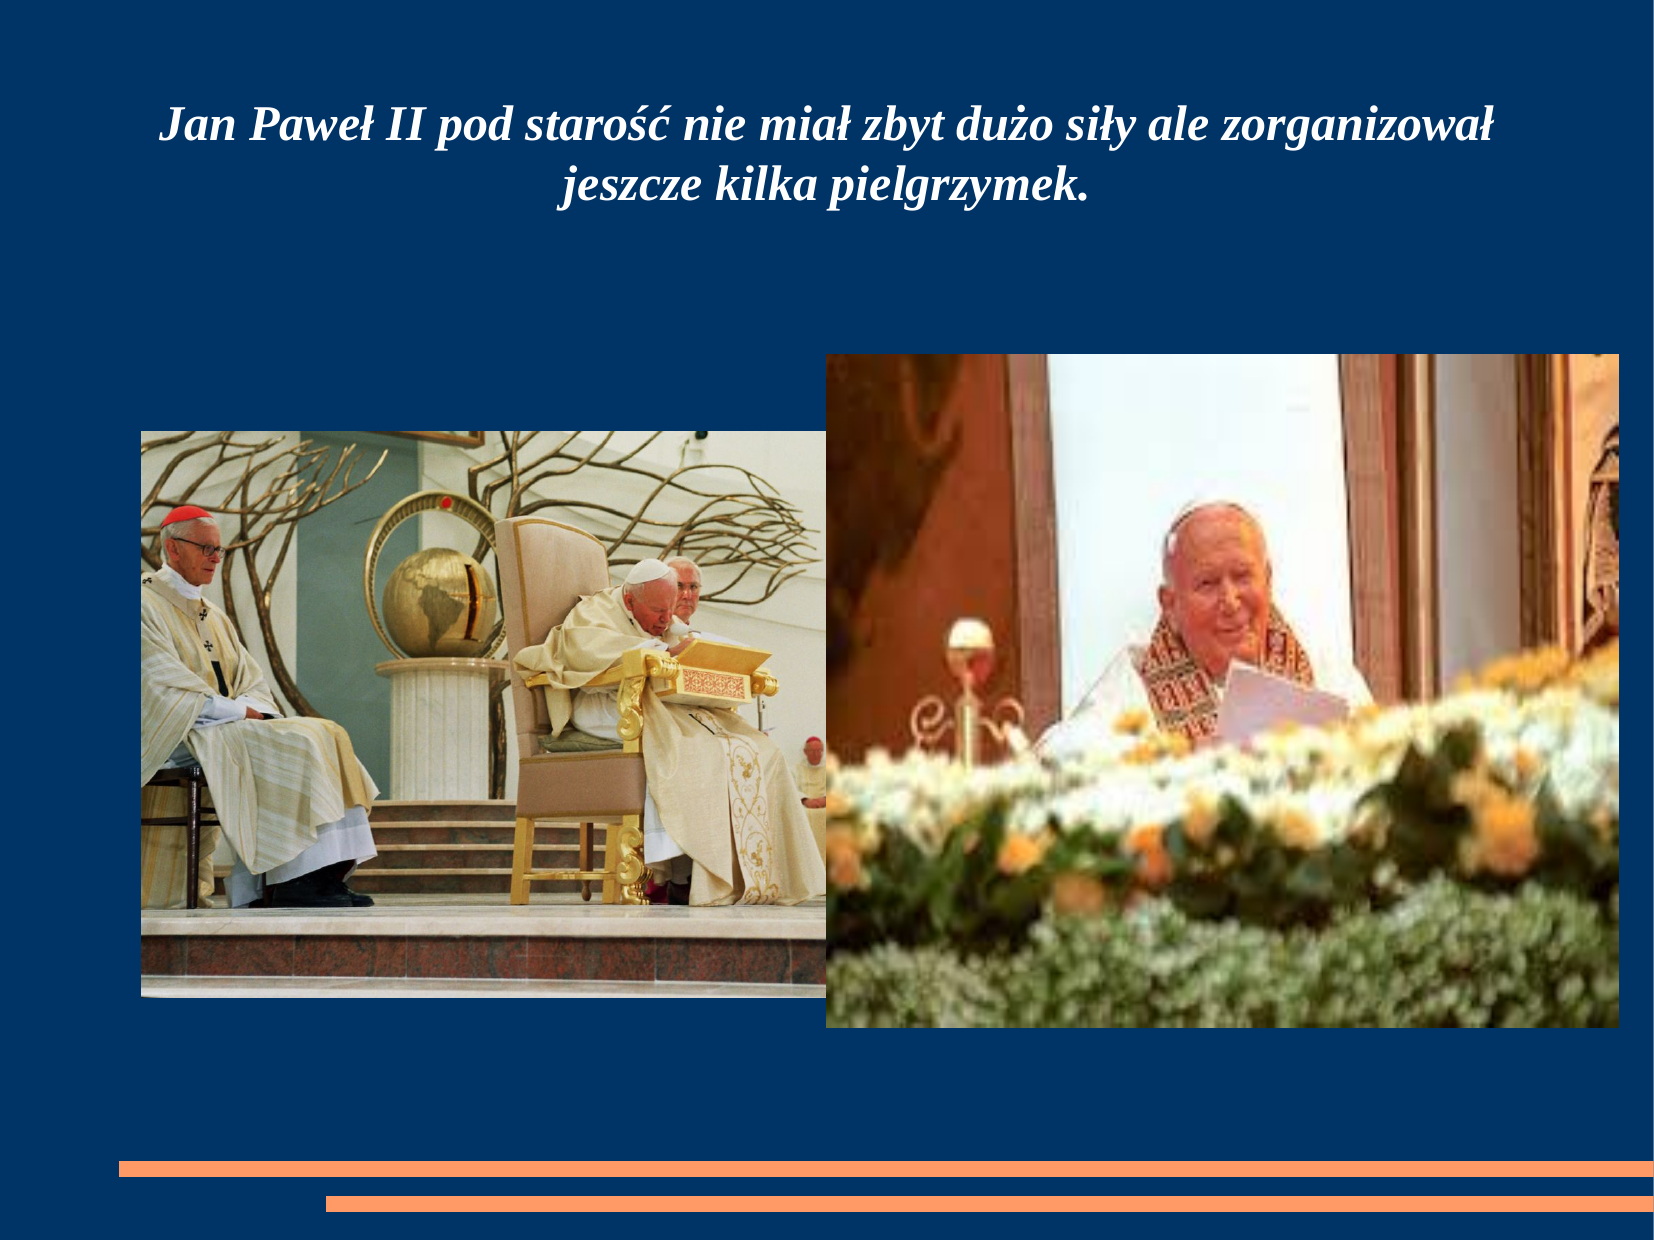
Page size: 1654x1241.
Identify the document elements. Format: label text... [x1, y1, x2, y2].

picture [141, 354, 1619, 1028]
title Jan Paweł II pod starość nie miał zbyt dużo siły ale zorganizował jeszcze kilka pielgrzymek. [121, 46, 1534, 254]
